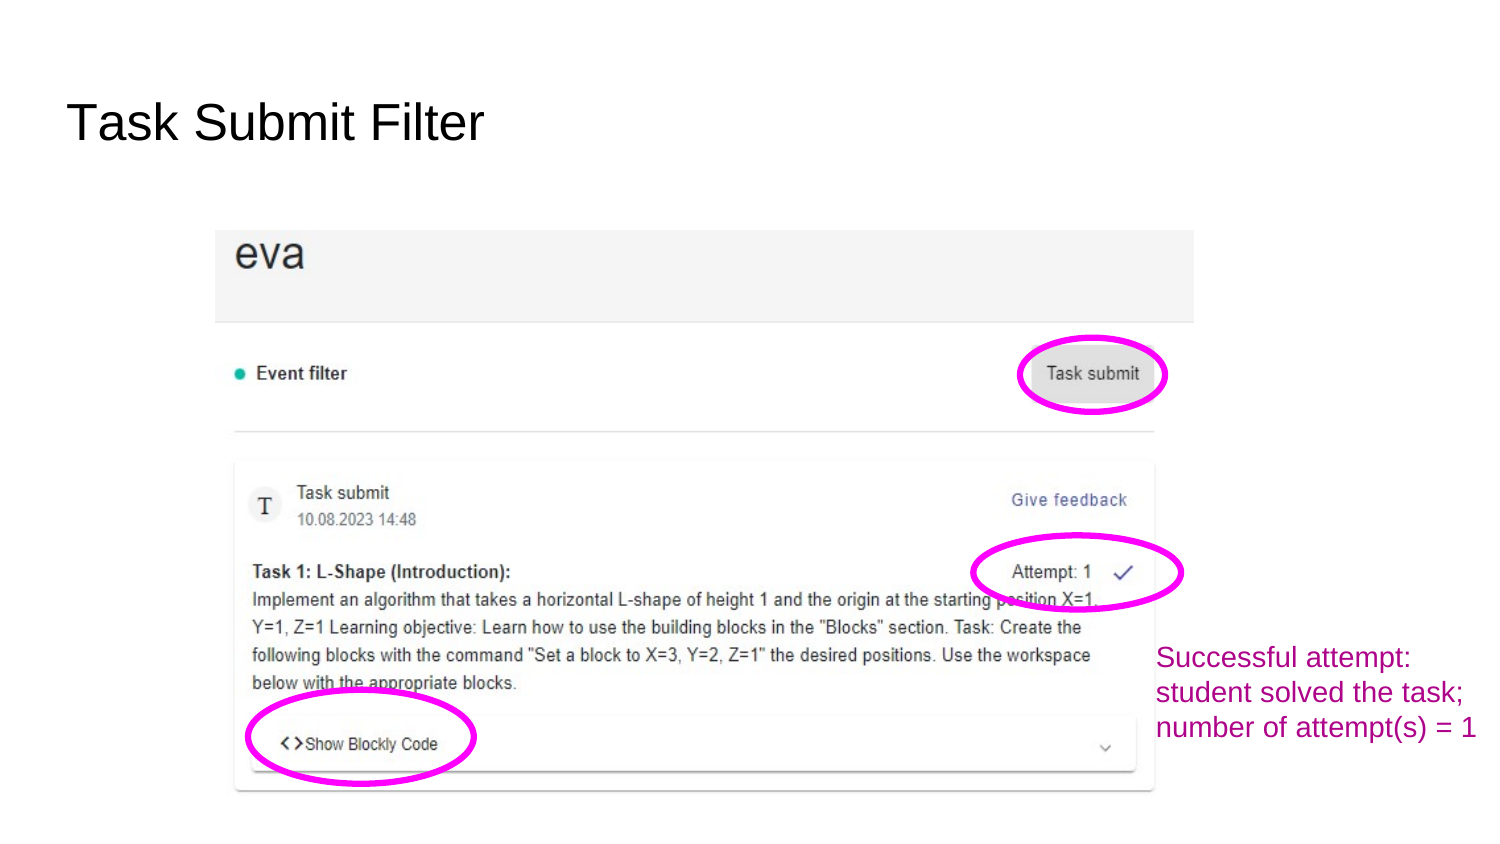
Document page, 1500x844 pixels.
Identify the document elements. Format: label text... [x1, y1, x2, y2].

title Task Submit Filter [51, 72, 1449, 167]
text_box Successful attempt: student solved the task; number of attempt(s) = 1 [1140, 630, 1500, 753]
picture [215, 230, 1194, 844]
